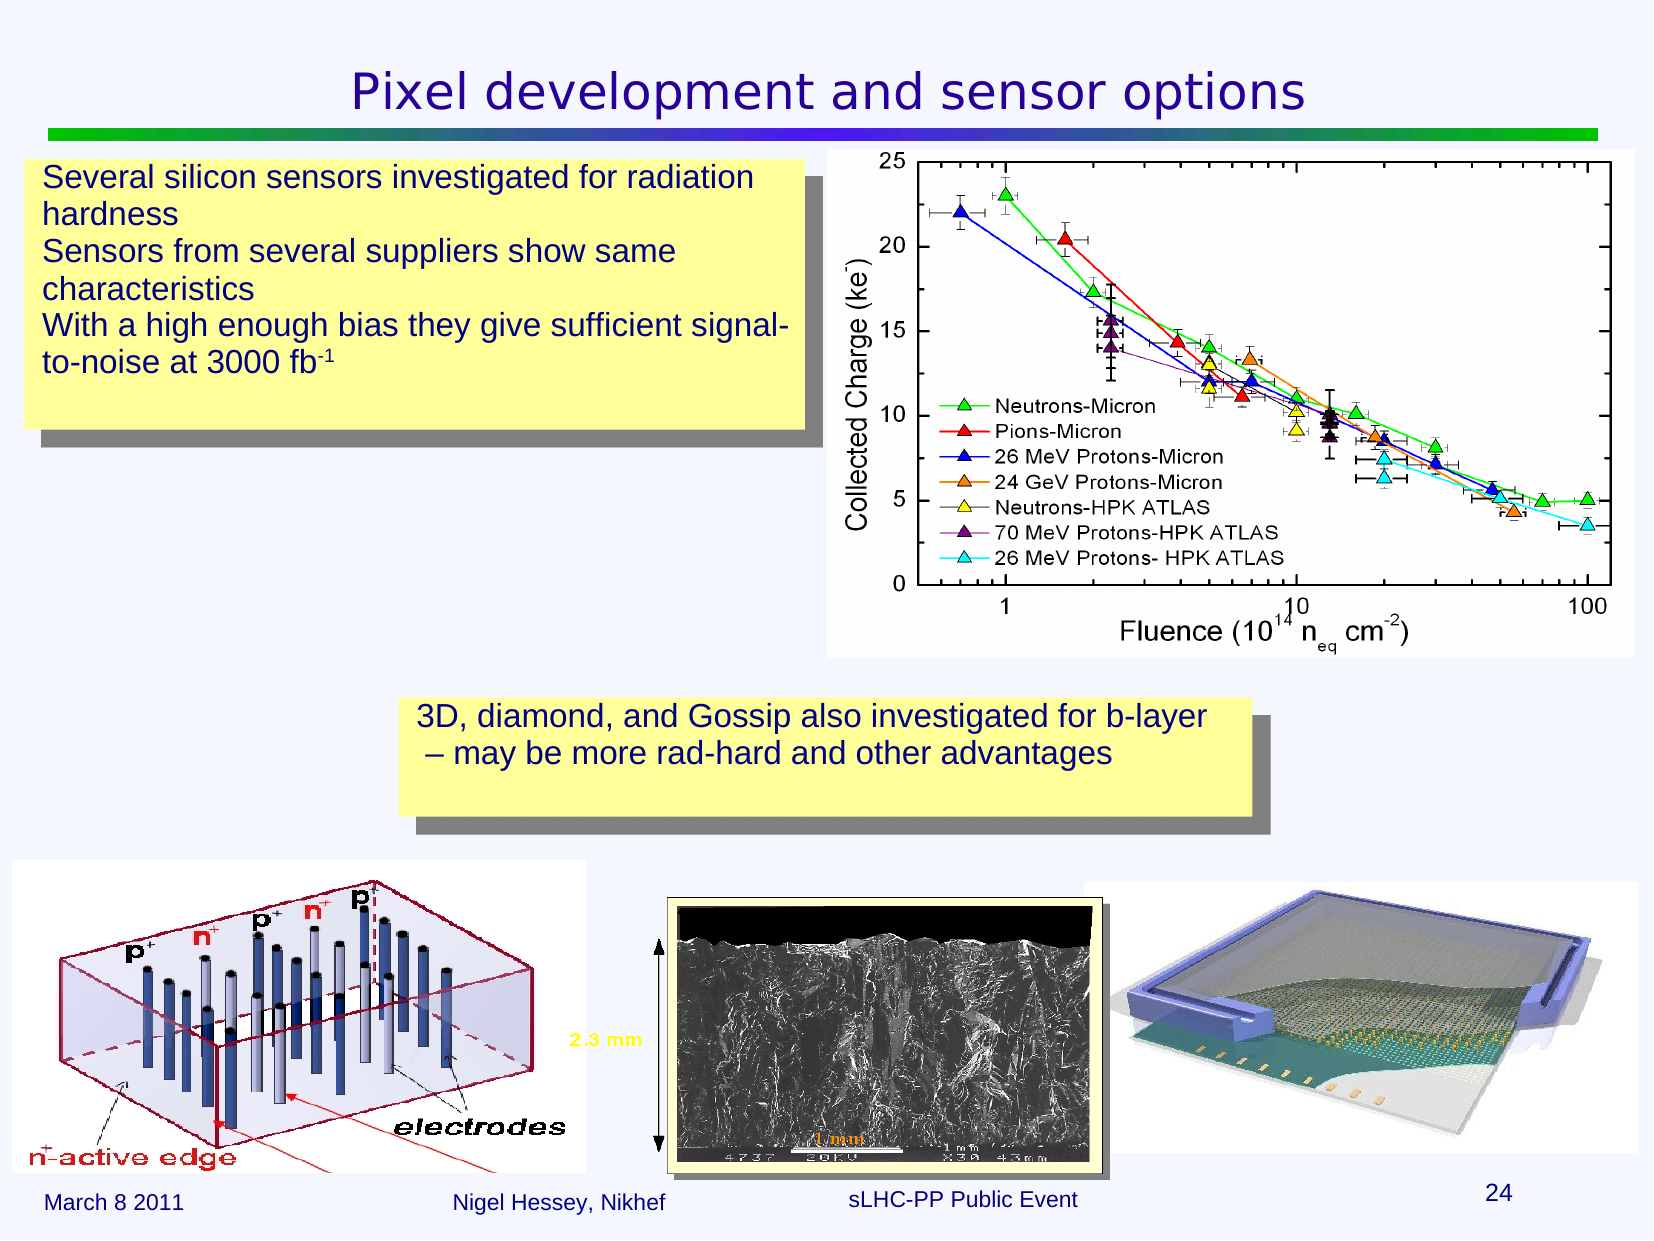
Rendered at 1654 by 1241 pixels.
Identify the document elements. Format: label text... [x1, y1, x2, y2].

text_box Several silicon sensors investigated for radiation hardness Sensors from several suppliers show same characteristics With a high enough bias they give sufficient signal-to-noise at 3000 fb-1 [24, 158, 805, 430]
picture [1563, 128, 1598, 141]
picture [827, 149, 1635, 658]
title Pixel development and sensor options [95, 37, 1563, 146]
picture [48, 128, 95, 141]
text_box 3D, diamond, and Gossip also investigated for b-layer – may be more rad-hard and other advantages [398, 697, 1253, 817]
picture [12, 860, 1638, 1180]
